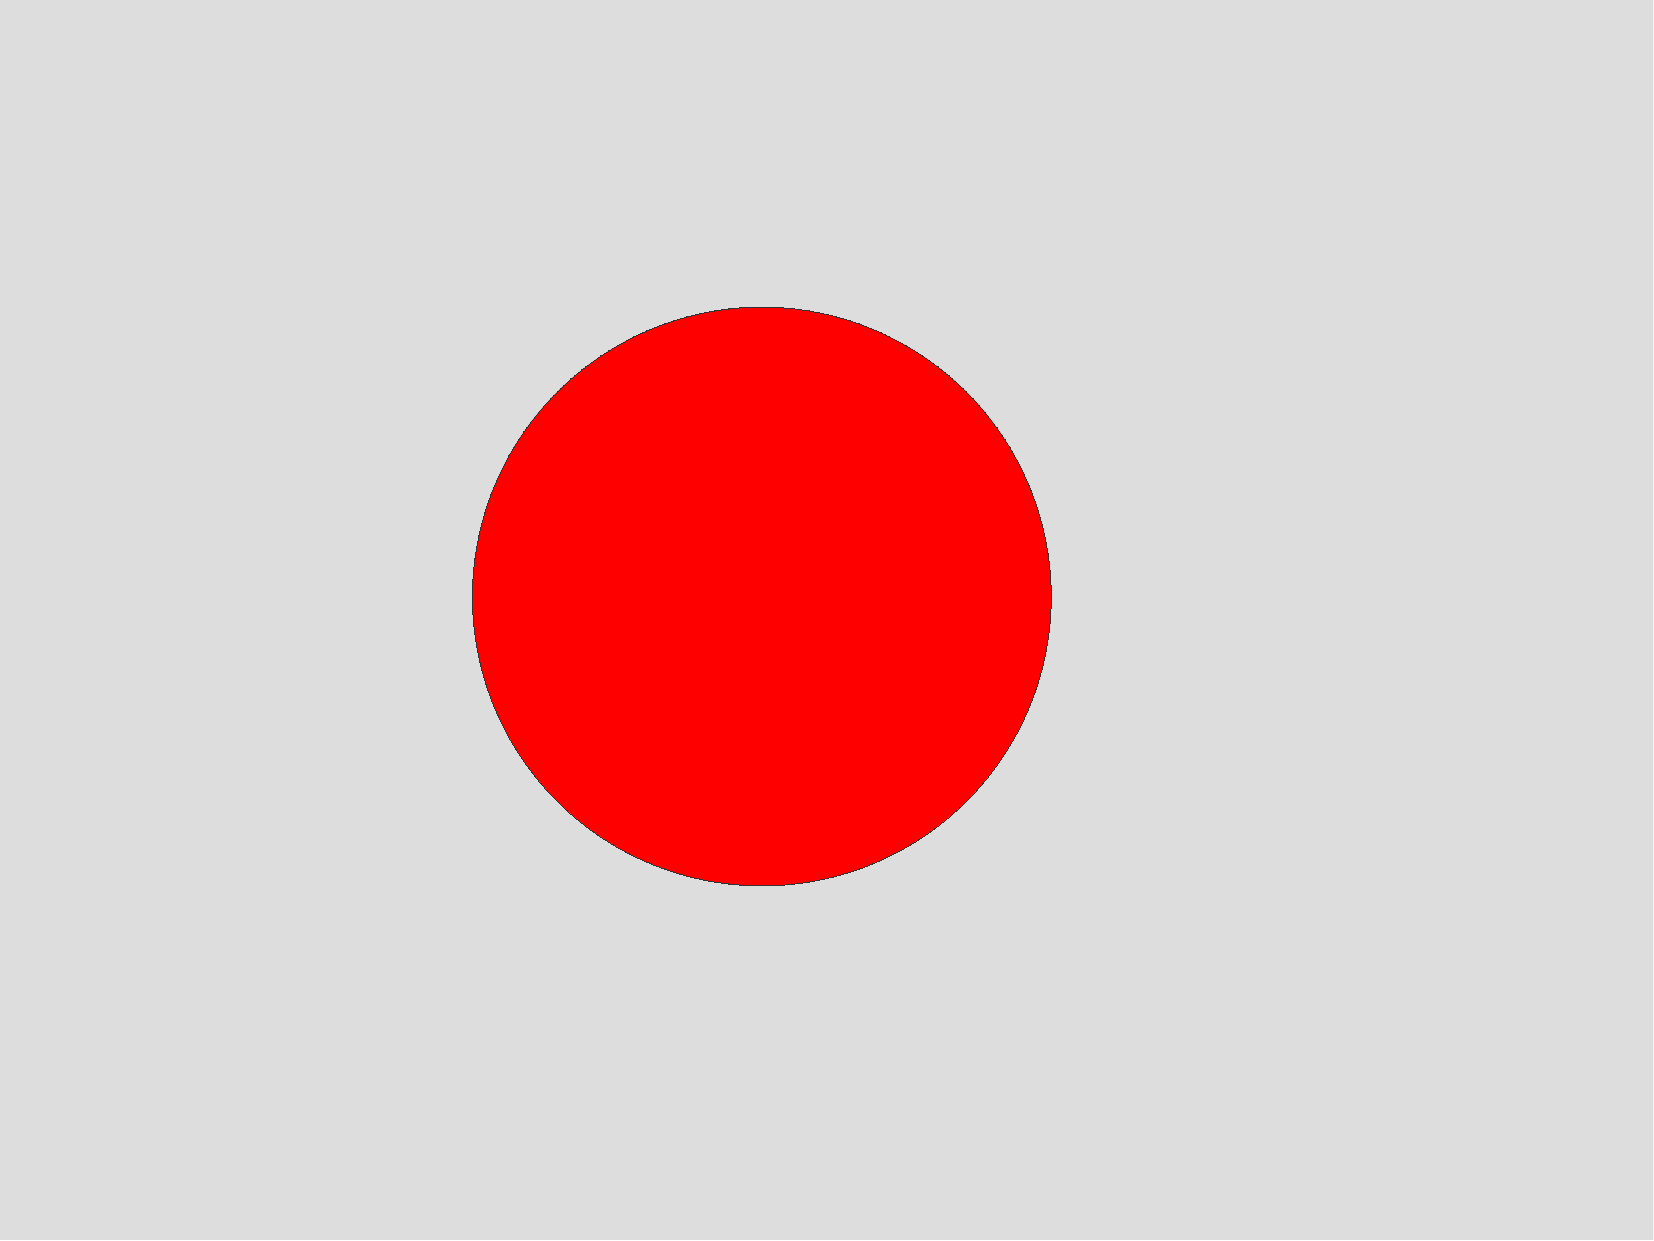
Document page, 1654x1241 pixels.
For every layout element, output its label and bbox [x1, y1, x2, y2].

text_box [472, 307, 1052, 886]
